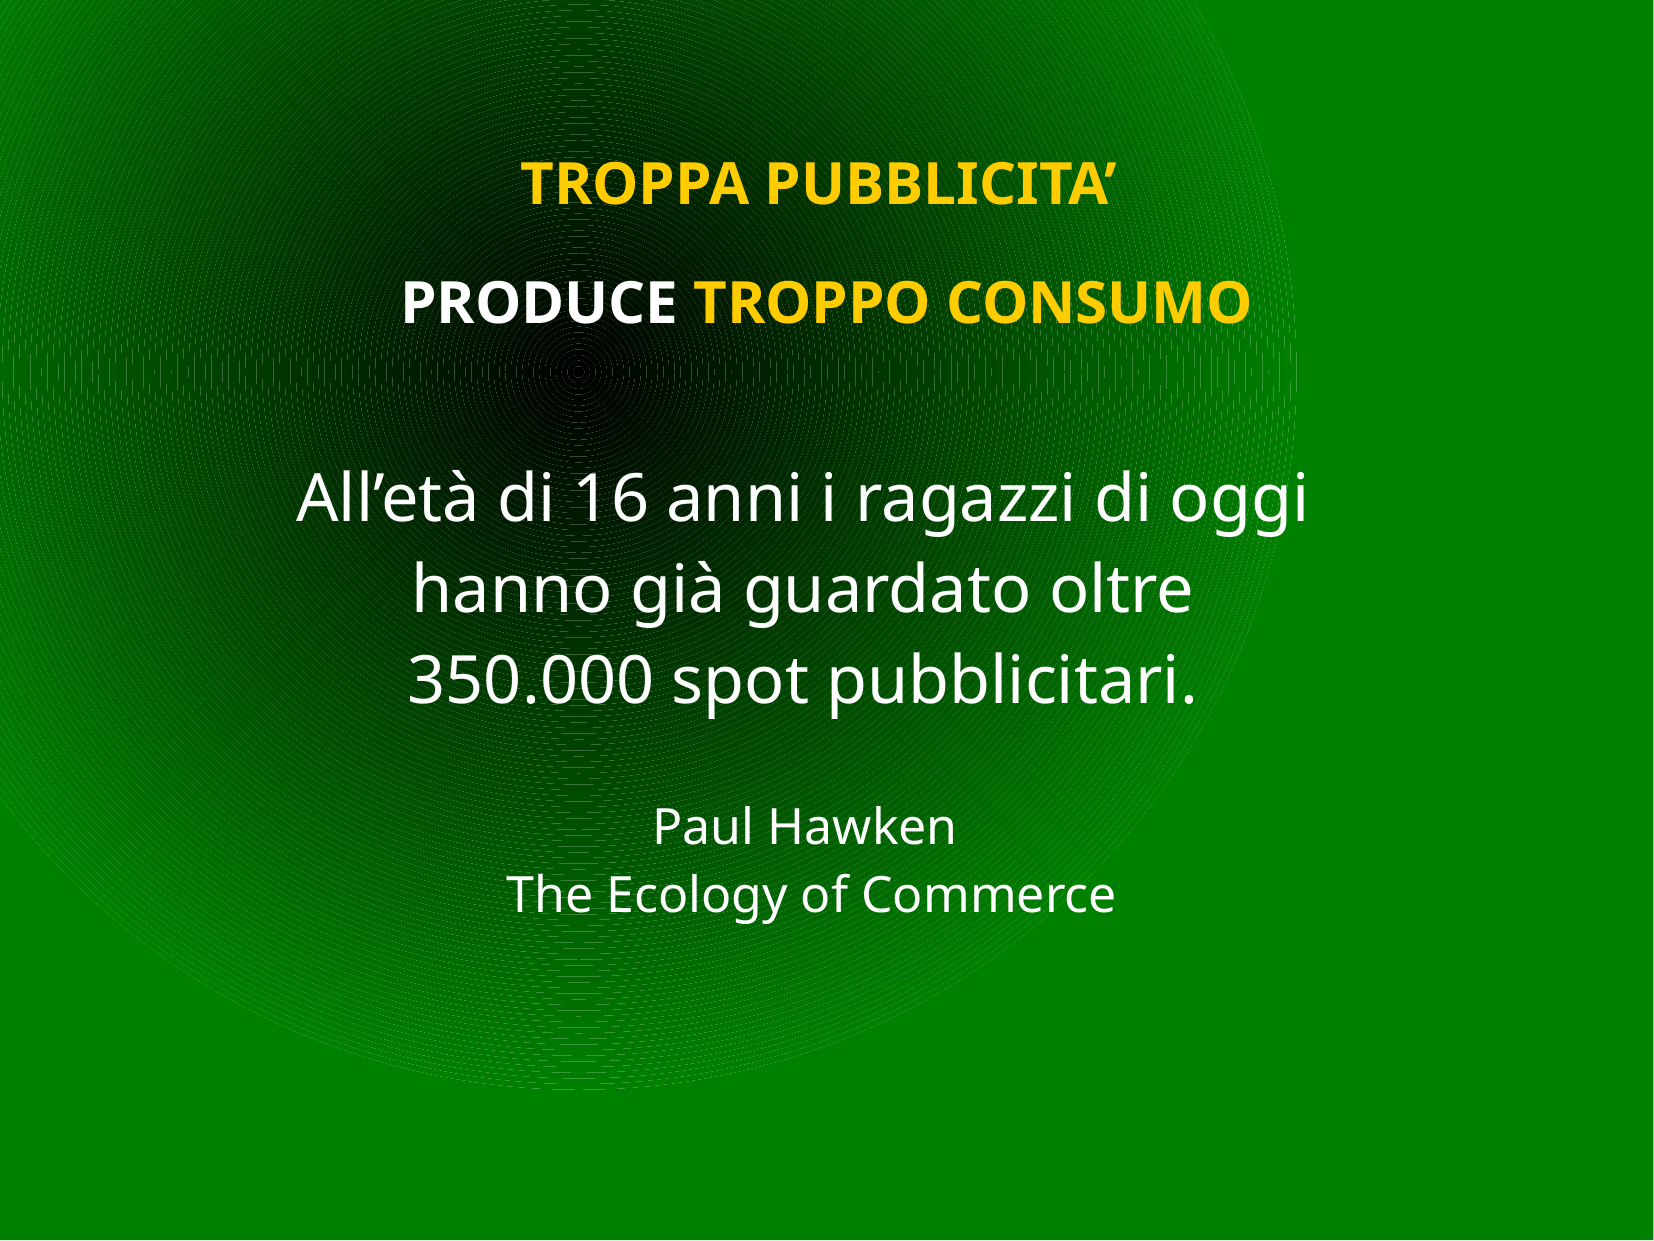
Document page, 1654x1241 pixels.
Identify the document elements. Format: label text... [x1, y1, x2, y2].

title TROPPA PUBBLICITA’ PRODUCE TROPPO CONSUMO [59, 59, 1595, 384]
text_box All’età di 16 anni i ragazzi di oggi hanno già guardato oltre 350.000 spot pubblicitari. Paul Hawken The Ecology of Commerce [206, 442, 1418, 1093]
